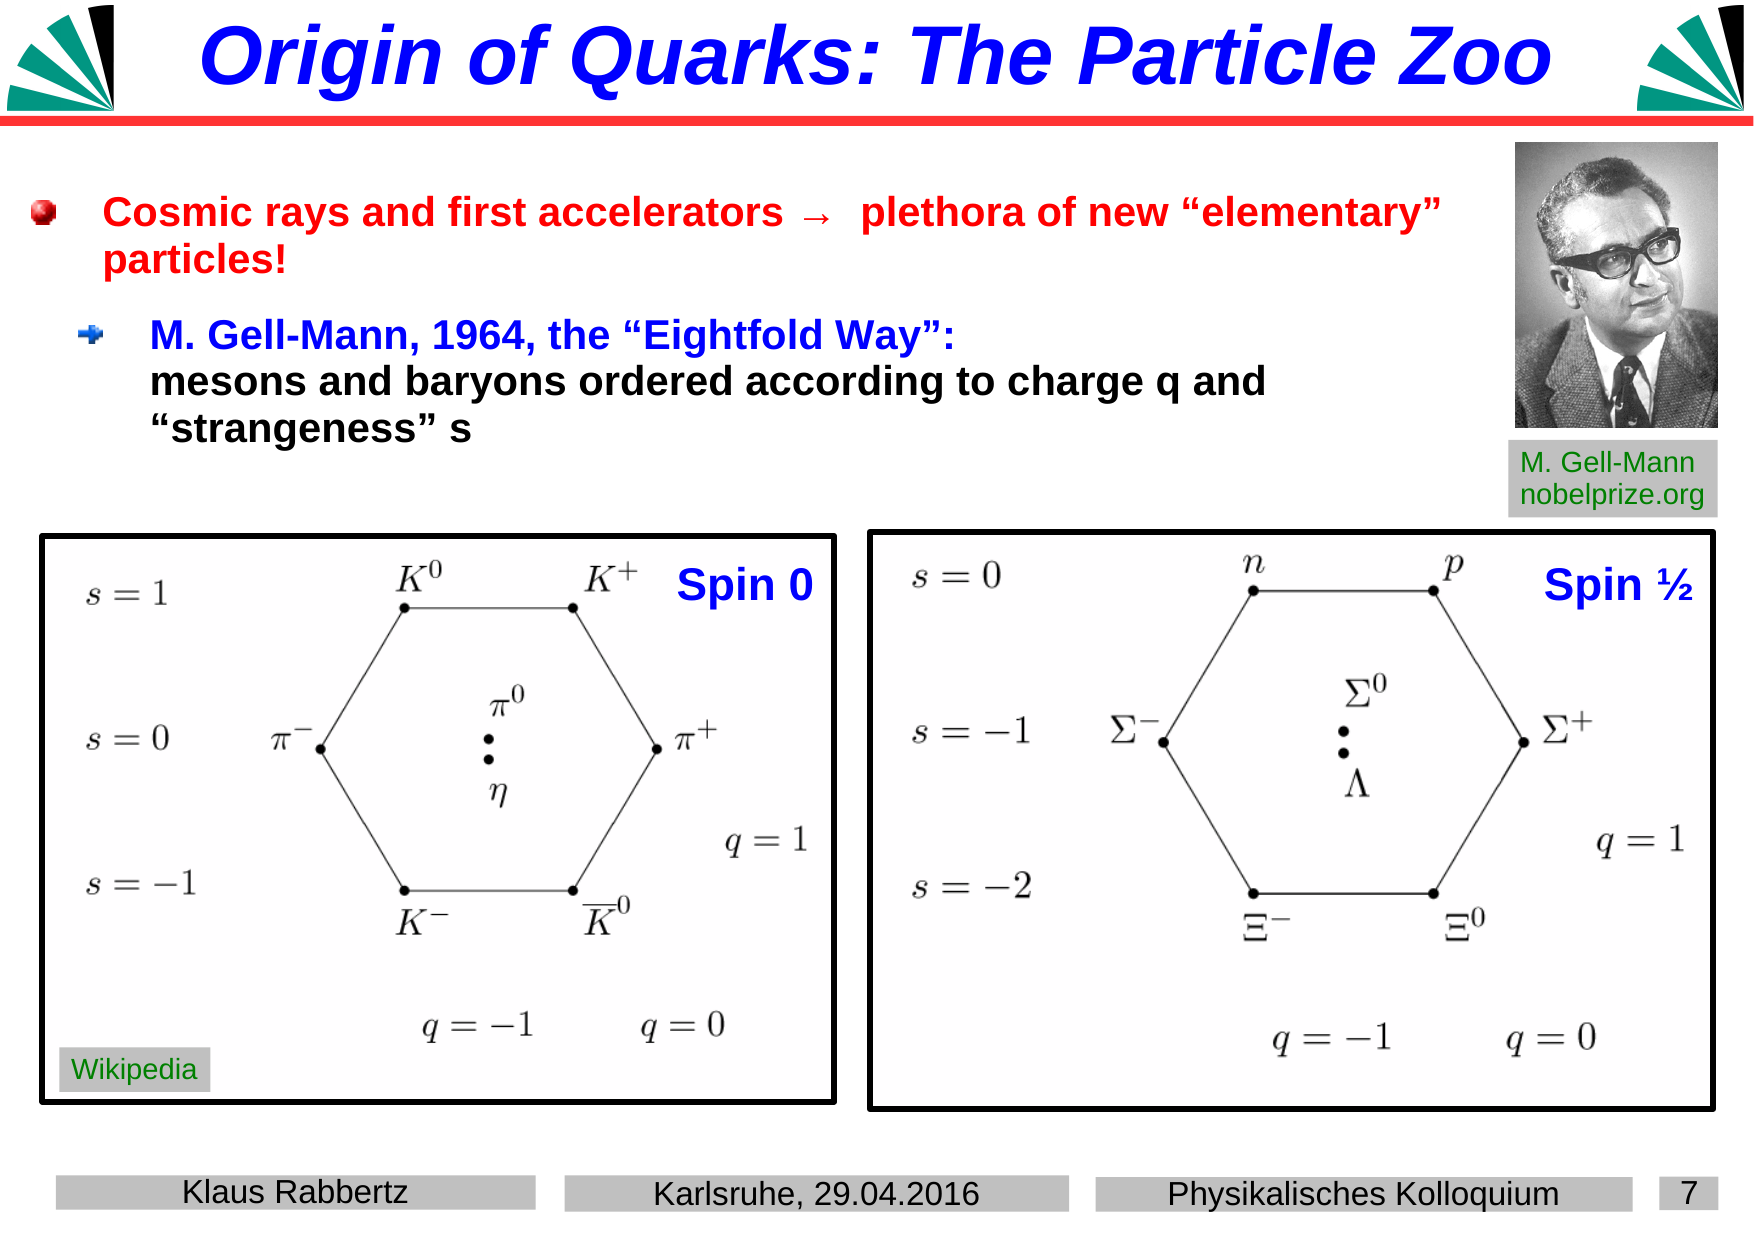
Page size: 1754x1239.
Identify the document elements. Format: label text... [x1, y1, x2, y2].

text_box Spin 0 [664, 552, 827, 616]
title Origin of Quarks: The Particle Zoo [153, 0, 1600, 113]
picture [45, 538, 832, 1099]
list Cosmic rays and first accelerators → plethora of new “elementary” particles! M. Gell-Mann, 1964, the “Eightfold Way”: mesons and baryons ordered according to charge q and “strangeness” s [19, 189, 1502, 491]
picture [1637, 5, 1744, 112]
picture [1515, 142, 1718, 428]
text_box Wikipedia [59, 1047, 211, 1092]
text_box M. Gell-Mann nobelprize.org [1508, 439, 1718, 518]
picture [872, 534, 1711, 1107]
picture [7, 5, 114, 112]
text_box Spin ½ [1532, 553, 1707, 617]
